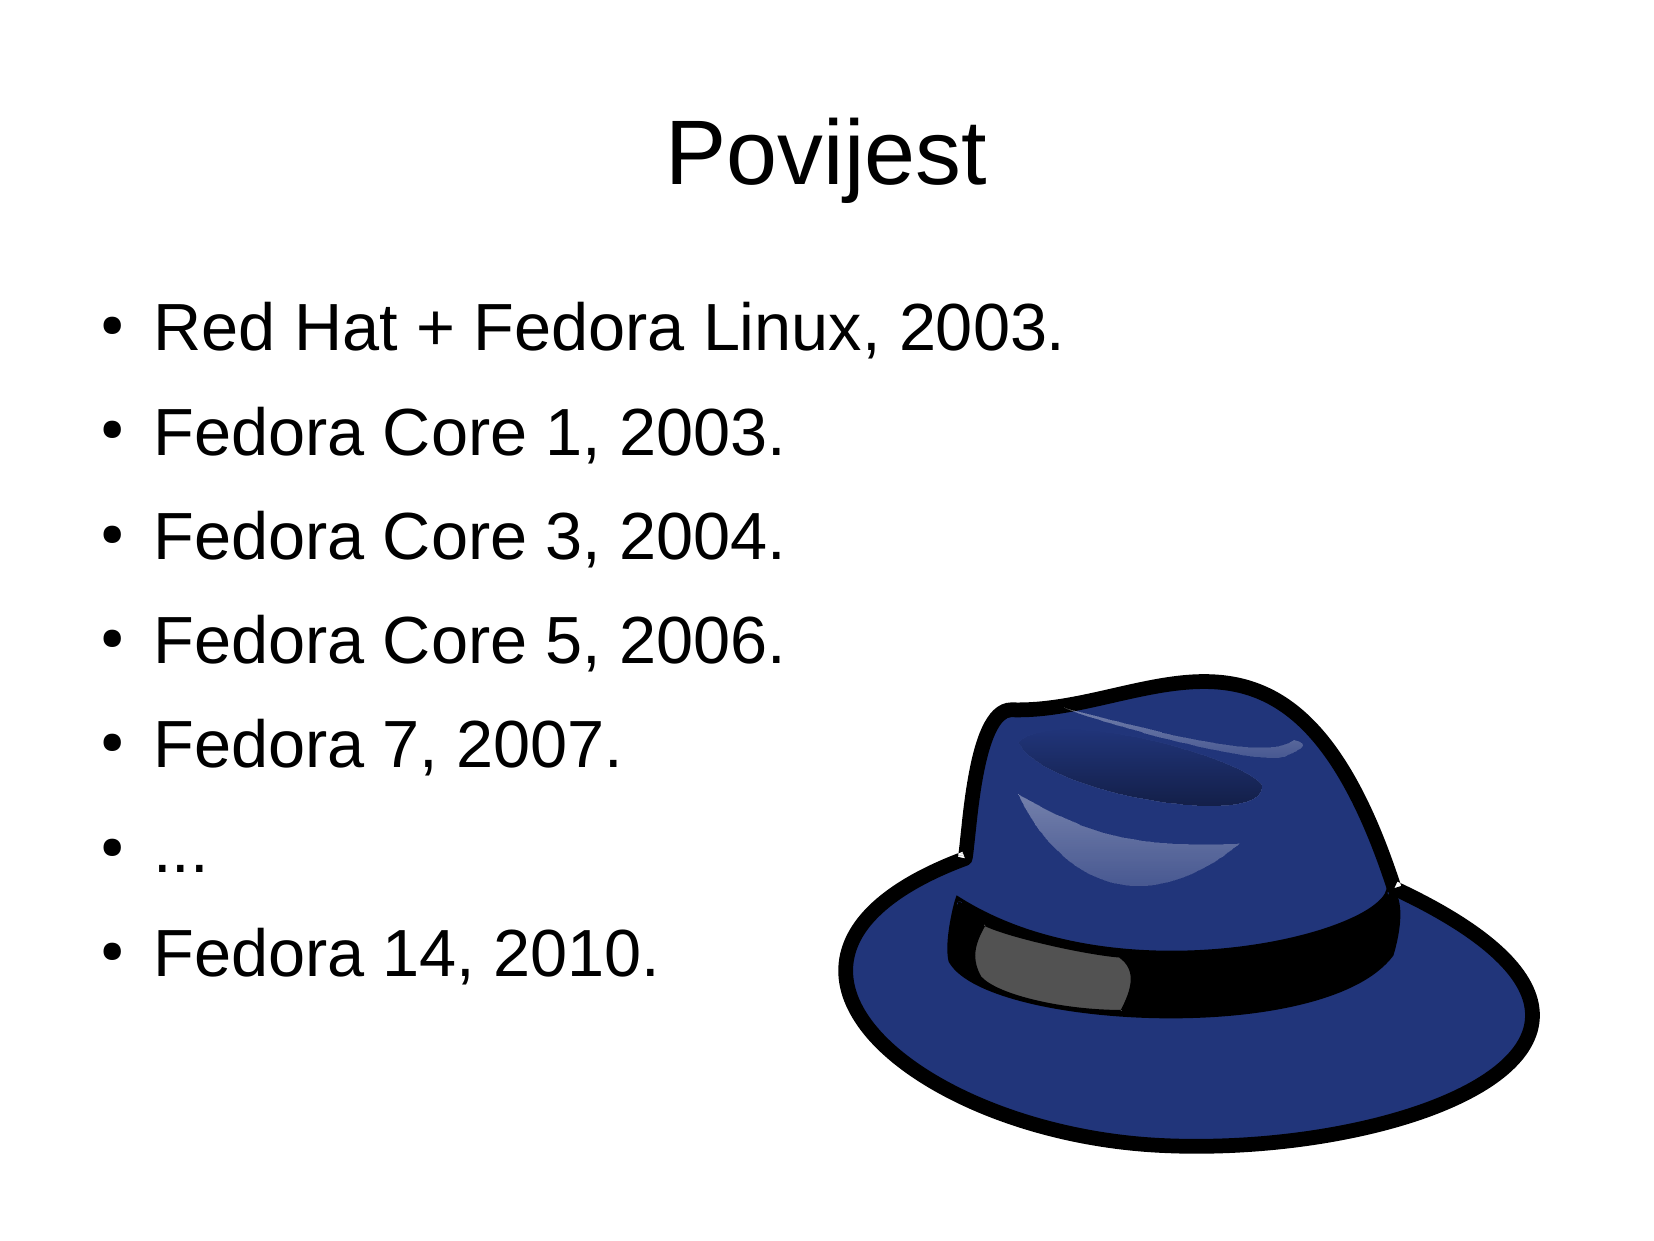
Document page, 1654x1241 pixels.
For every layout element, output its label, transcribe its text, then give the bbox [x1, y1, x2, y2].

picture [826, 561, 1540, 1154]
title Povijest [82, 49, 1571, 257]
list Red Hat + Fedora Linux, 2003. Fedora Core 1, 2003. Fedora Core 3, 2004. Fedora Core 5, 2006. Fedora 7, 2007. ... Fedora 14, 2010. [82, 290, 1571, 1109]
